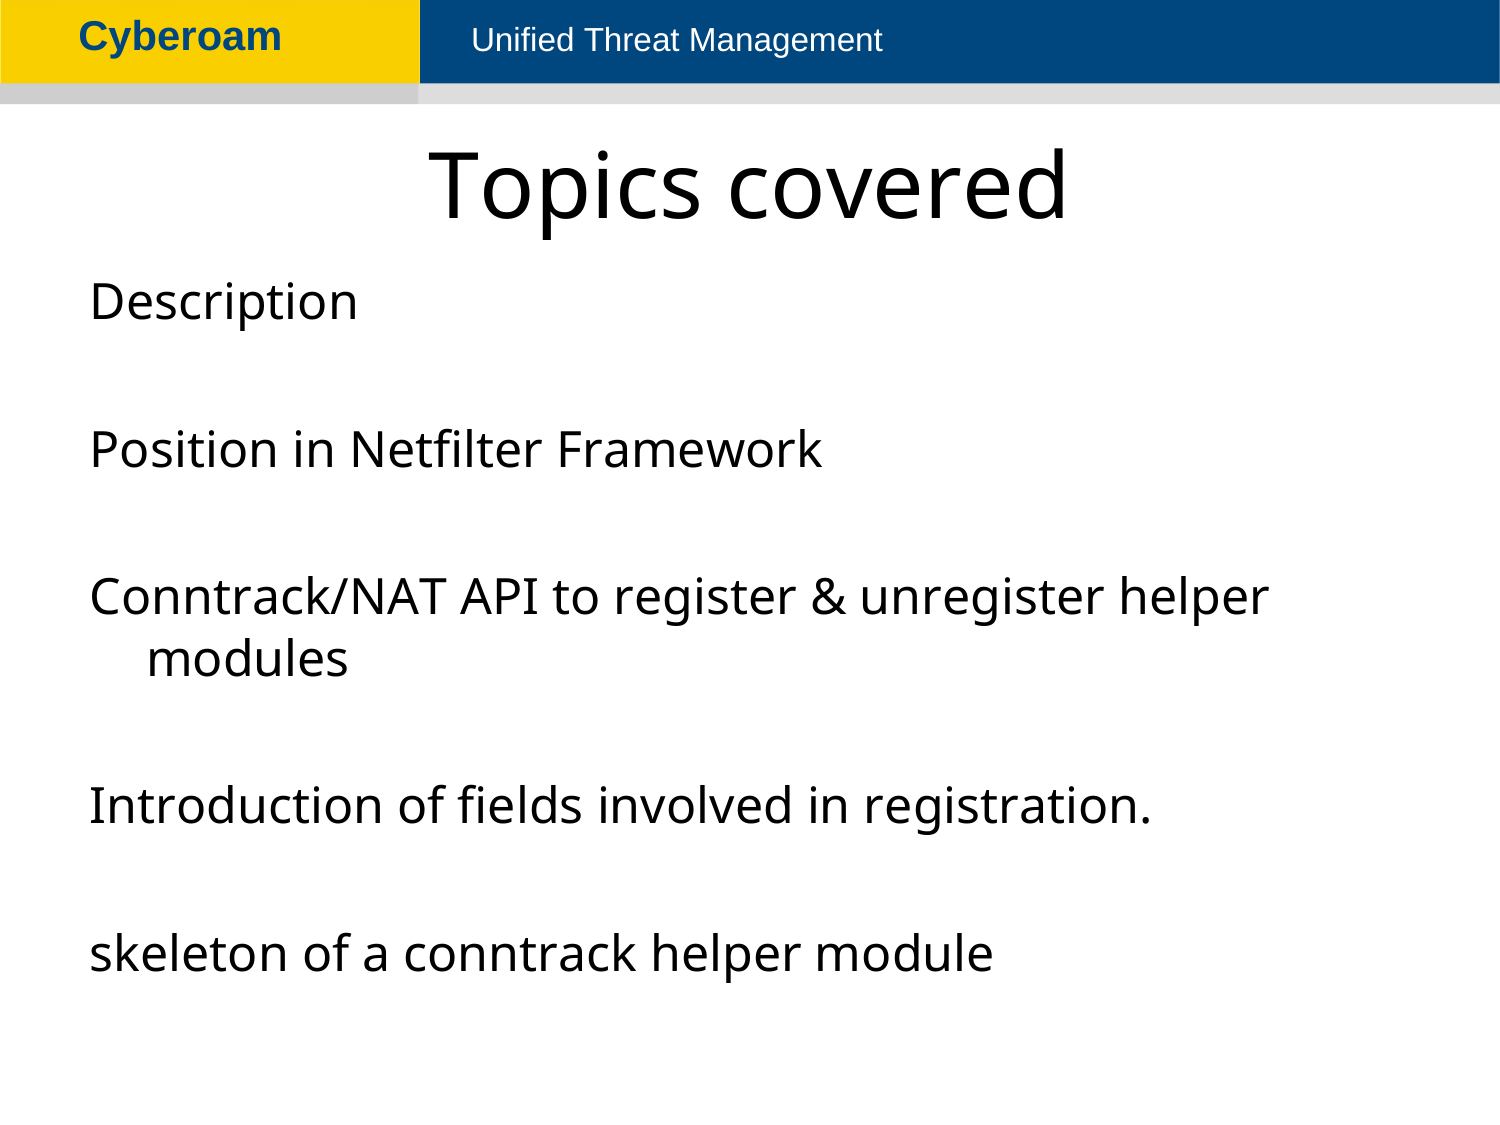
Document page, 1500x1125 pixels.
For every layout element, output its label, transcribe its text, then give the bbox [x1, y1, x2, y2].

picture [0, 0, 1500, 83]
title Topics covered [75, 112, 1426, 240]
list Description Position in Netfilter Framework Conntrack/NAT API to register & unregister helper modules Introduction of fields involved in registration. skeleton of a conntrack helper module [75, 262, 1426, 1006]
